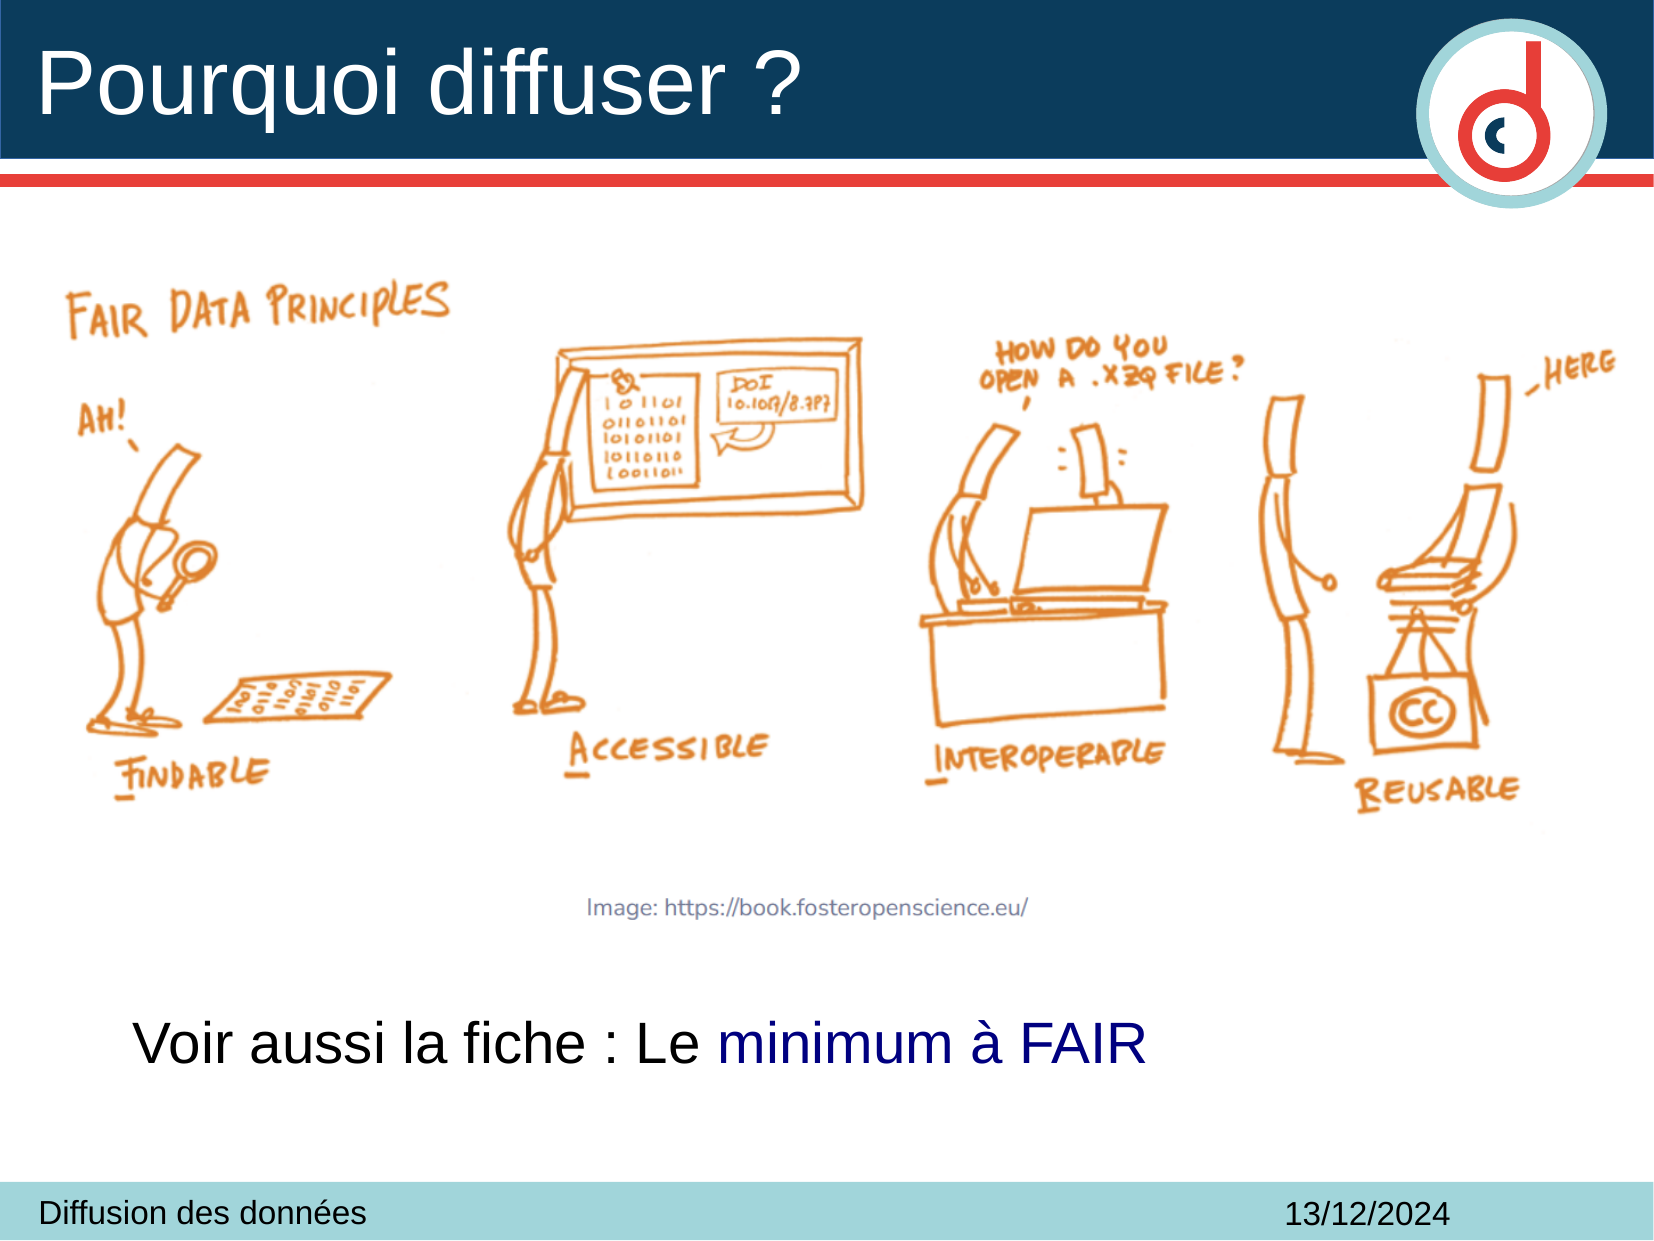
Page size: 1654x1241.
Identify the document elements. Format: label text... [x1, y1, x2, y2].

title Pourquoi diffuser ? [35, 11, 1430, 159]
picture [20, 253, 1634, 945]
text_box Voir aussi la fiche : Le minimum à FAIR [118, 1003, 1506, 1123]
text_box Diffusion des données [23, 1187, 621, 1241]
text_box 13/12/2024 [1269, 1188, 1595, 1241]
